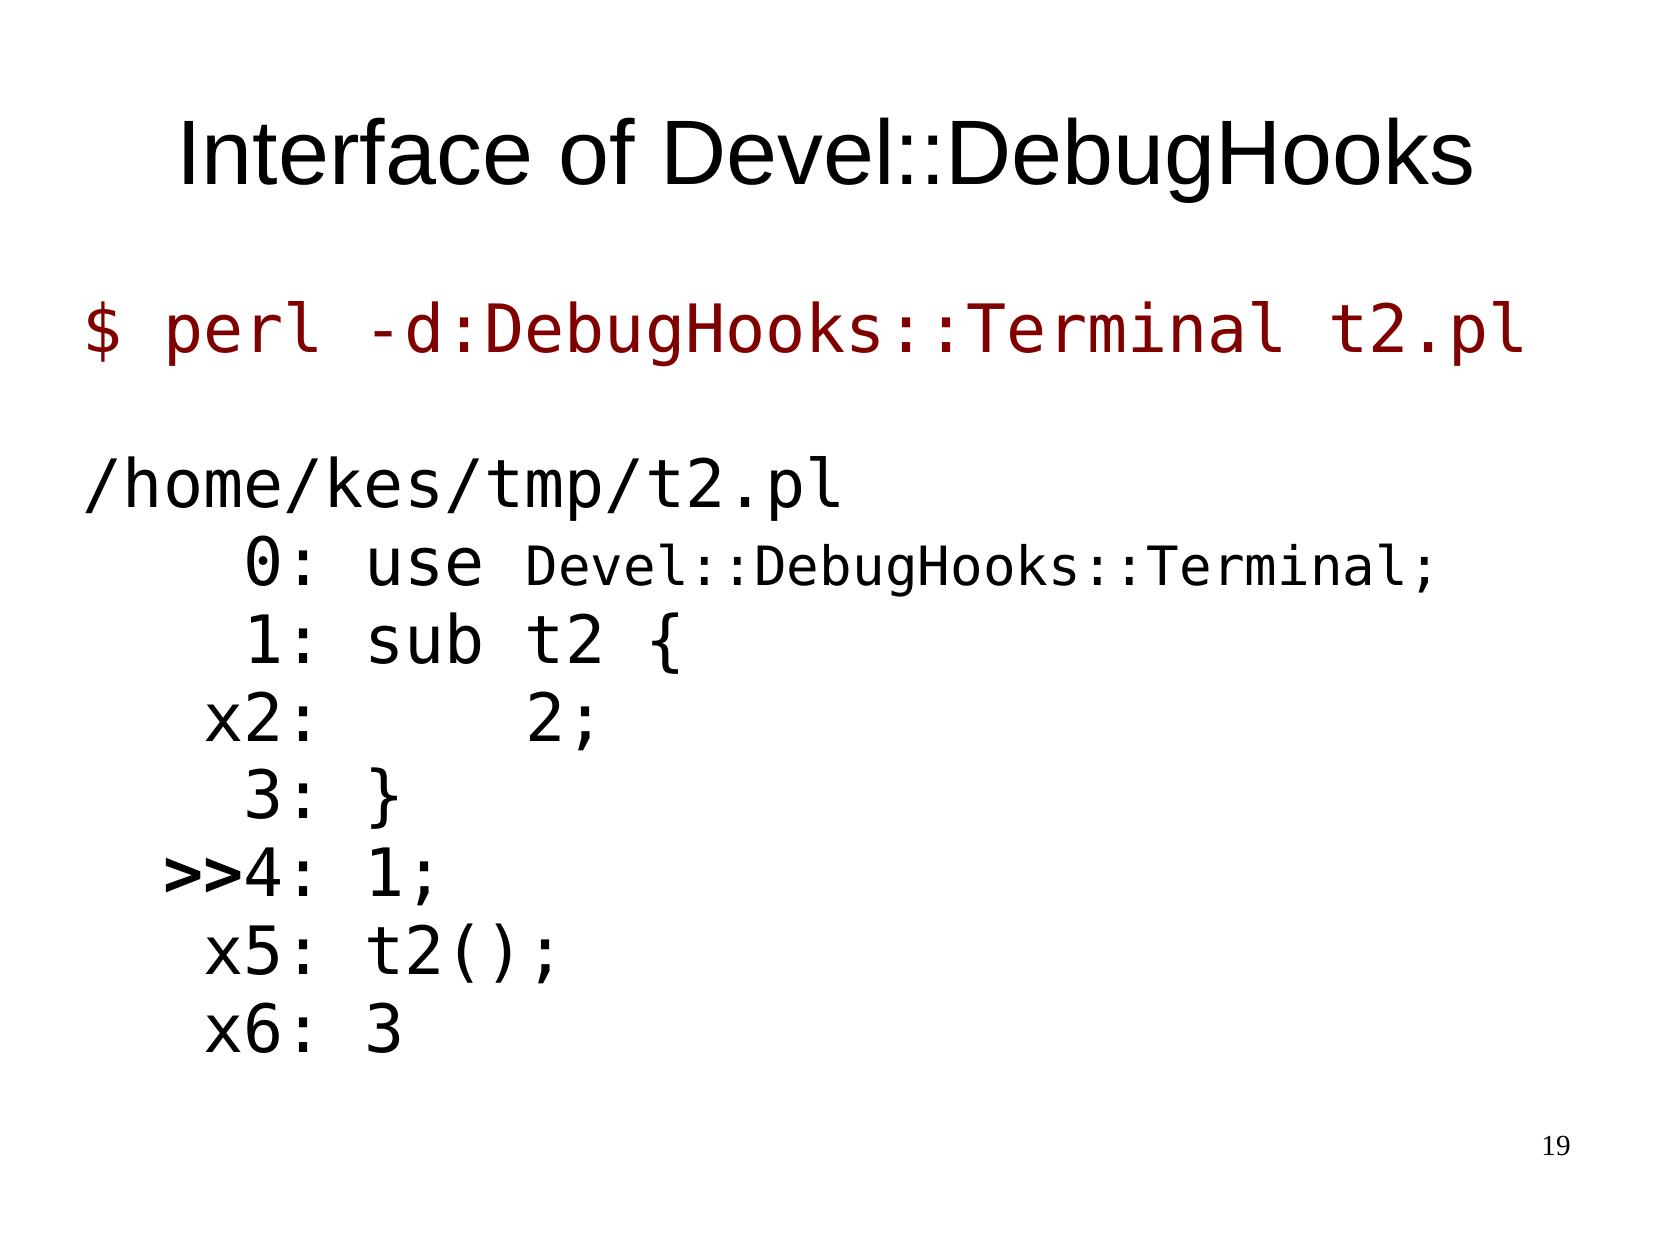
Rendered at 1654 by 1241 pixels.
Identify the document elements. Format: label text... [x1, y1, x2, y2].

title Interface of Devel::DebugHooks [82, 49, 1571, 257]
subtitle $ perl -d:DebugHooks::Terminal t2.pl /home/kes/tmp/t2.pl 0: use Devel::DebugHooks::Terminal; 1: sub t2 { x2: 2; 3: } >>4: 1; x5: t2(); x6: 3 [82, 290, 1571, 1158]
